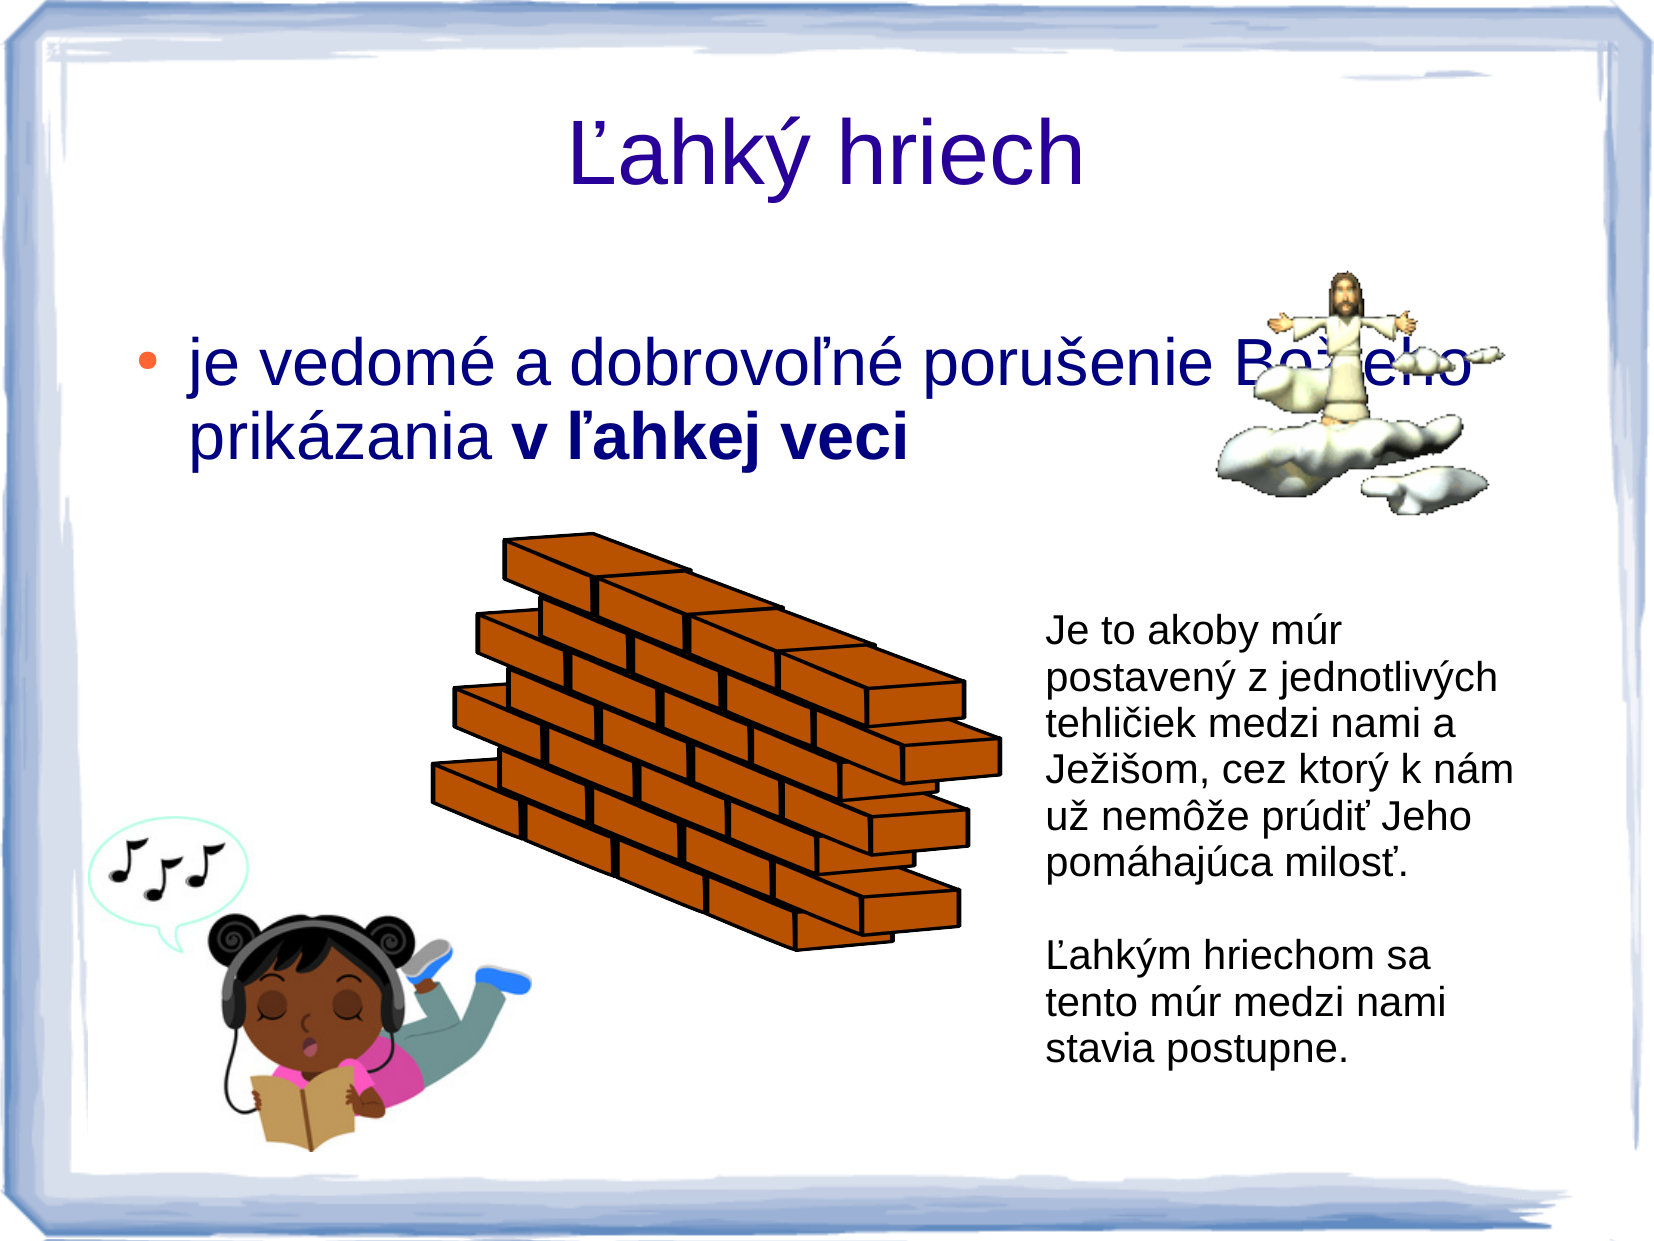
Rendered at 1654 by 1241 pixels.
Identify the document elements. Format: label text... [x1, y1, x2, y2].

text_box Je to akoby múr postavený z jednotlivých tehličiek medzi nami a Ježišom, cez ktorý k nám už nemôže prúdiť Jeho pomáhajúca milosť. Ľahkým hriechom sa tento múr medzi nami stavia postupne. [1030, 599, 1533, 1079]
title Ľahký hriech [82, 49, 1571, 257]
picture [0, 0, 1654, 1241]
list je vedomé a dobrovoľné porušenie Božieho prikázania v ľahkej veci [118, 324, 1571, 1144]
